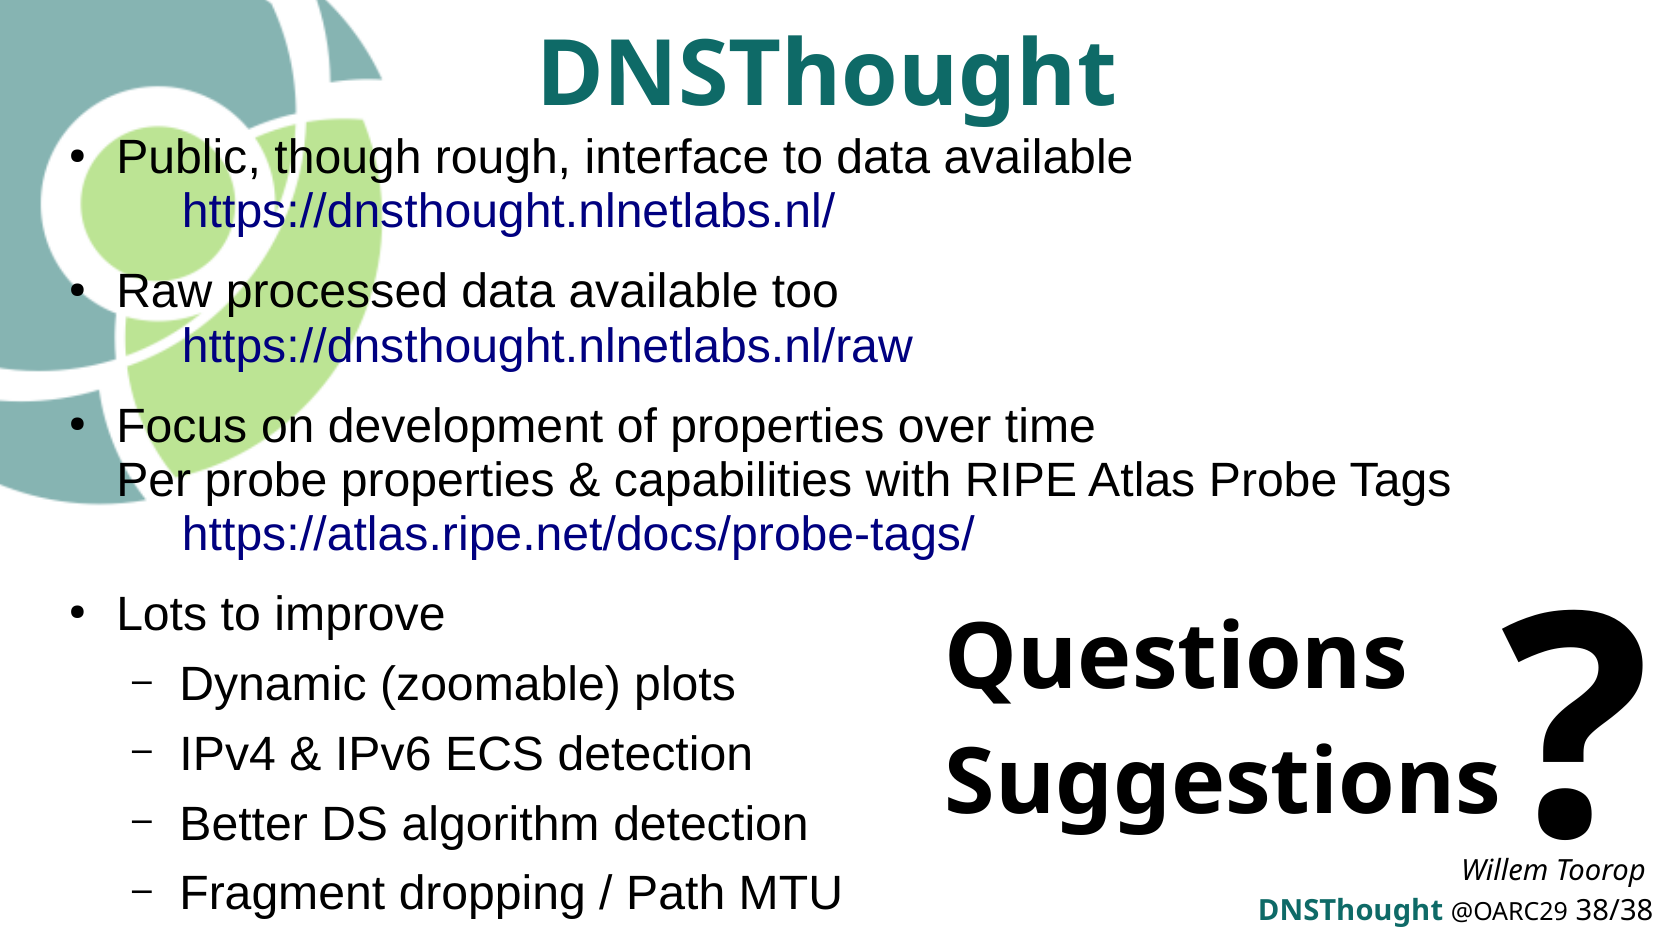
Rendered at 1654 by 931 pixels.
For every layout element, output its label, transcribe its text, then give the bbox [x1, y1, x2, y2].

title DNSThought [82, 7, 1571, 129]
picture [0, 0, 452, 564]
text_box Questions Suggestions [930, 583, 1542, 815]
list Public, though rough, interface to data available https://dnsthought.nlnetlabs.nl/ Raw processed data available too https://dnsthought.nlnetlabs.nl/raw Focus on development of properties over time Per probe properties & capabilities with RIPE Atlas Probe Tags https://atlas.ripe.net/docs/probe-tags/ Lots to improve Dynamic (zoomable) plots IPv4 & IPv6 ECS detection Better DS algorithm detection Fragment dropping / Path MTU [53, 129, 1636, 922]
text_box ? [1486, 421, 1625, 861]
